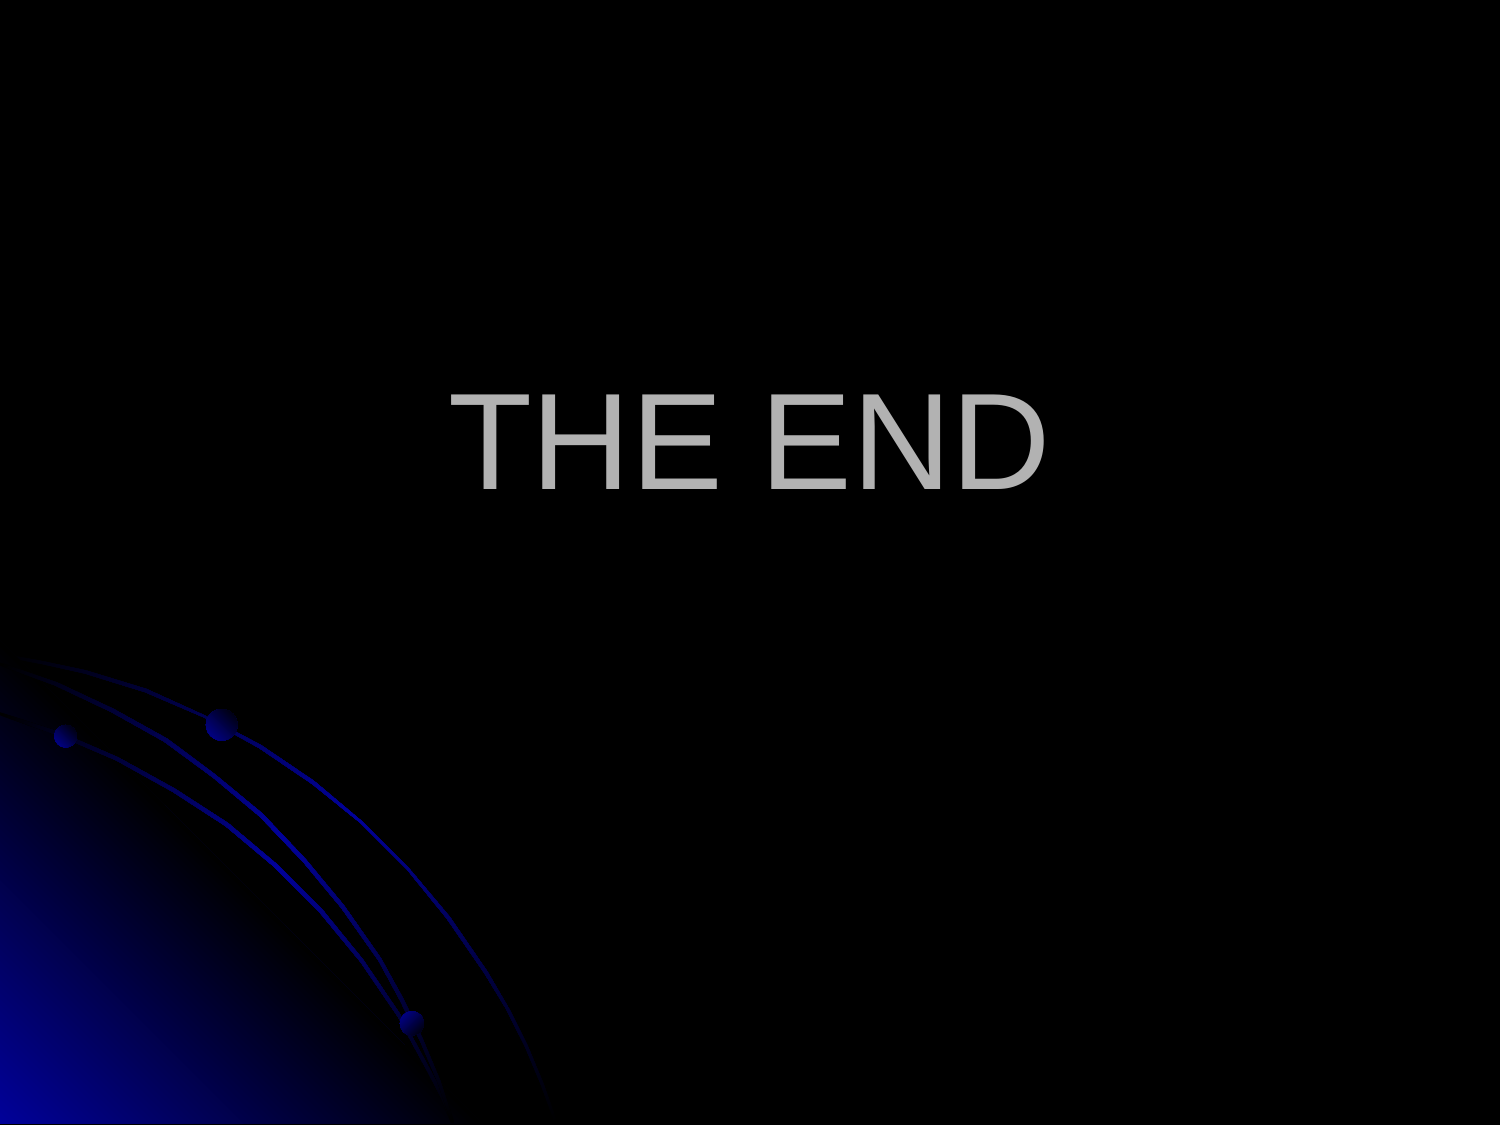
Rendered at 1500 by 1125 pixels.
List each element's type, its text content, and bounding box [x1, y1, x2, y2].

title THE END [112, 307, 1388, 563]
